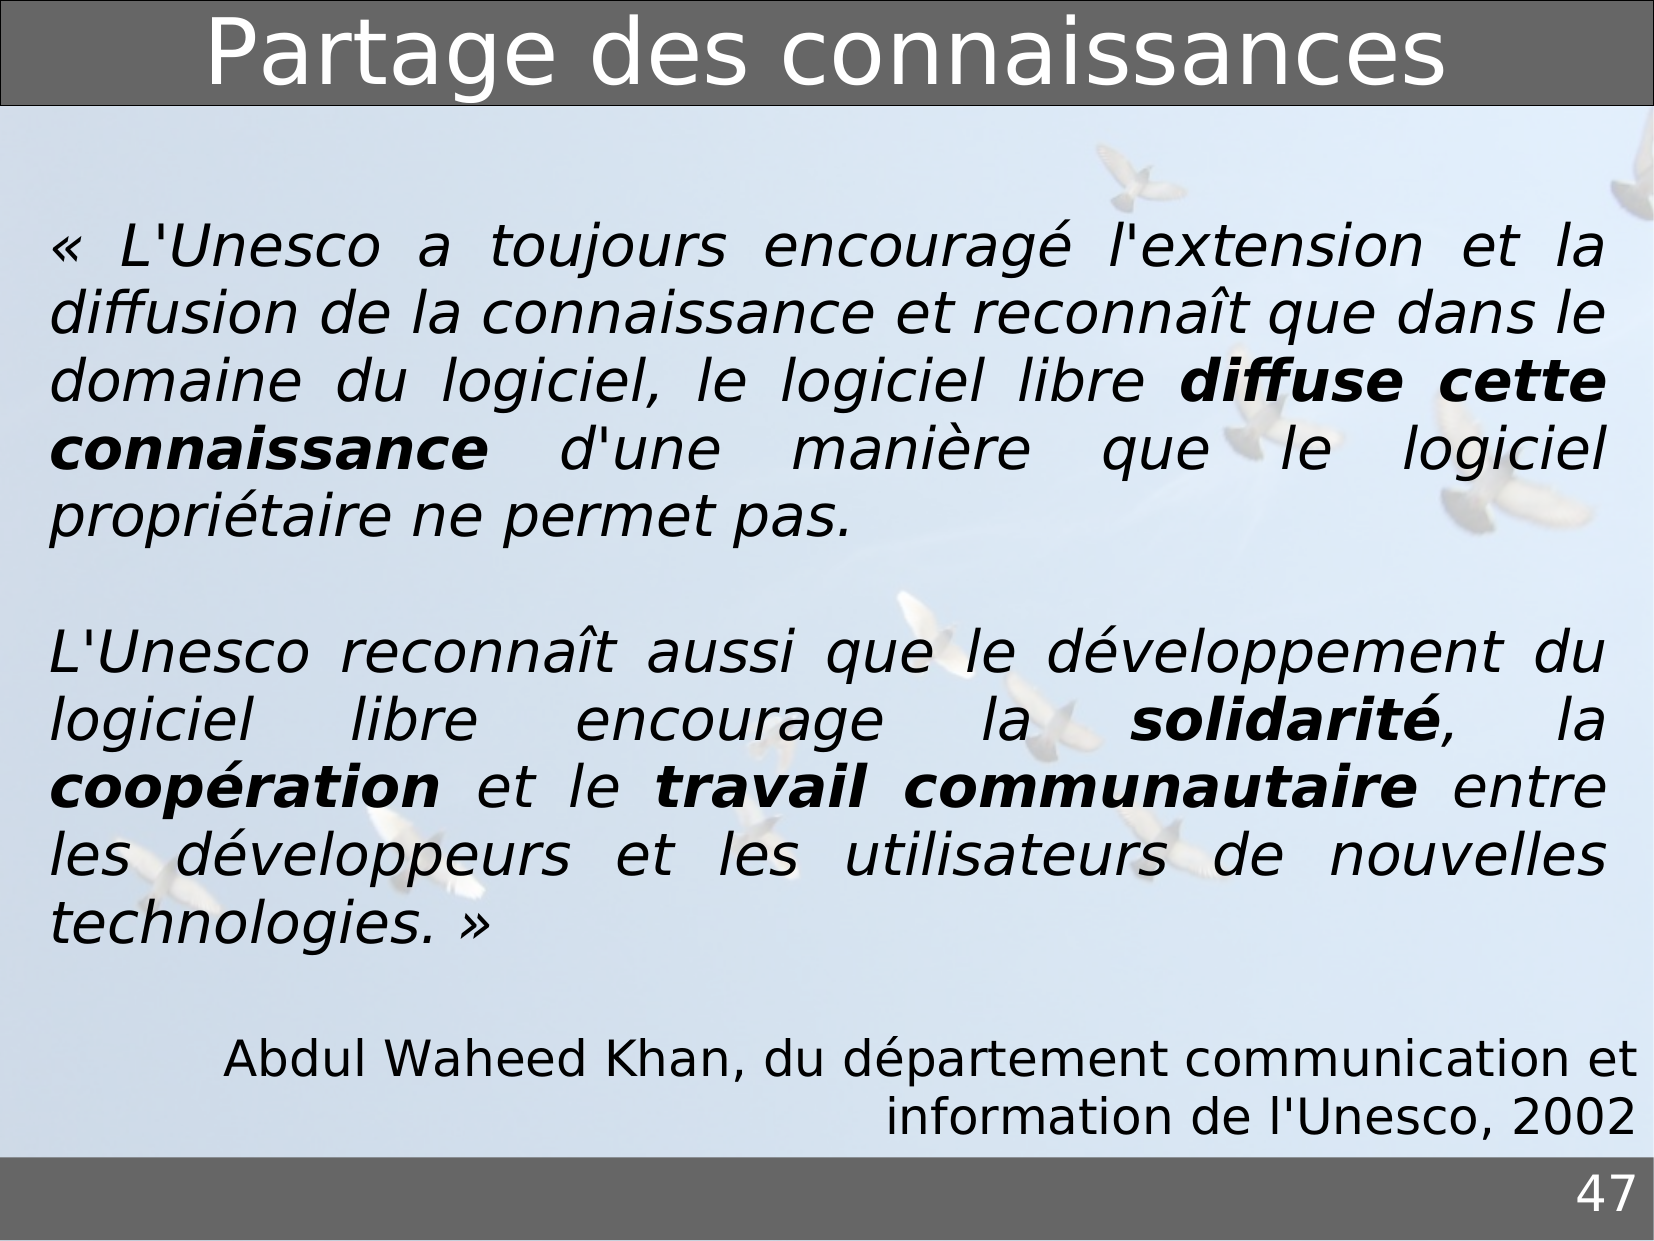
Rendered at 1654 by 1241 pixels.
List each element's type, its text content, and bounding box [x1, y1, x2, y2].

title Partage des connaissances [0, 0, 1654, 107]
text_box « L'Unesco a toujours encouragé l'extension et la diffusion de la connaissance et reconnaît que dans le domaine du logiciel, le logiciel libre diffuse cette connaissance d'une manière que le logiciel propriétaire ne permet pas. L'Unesco reconnaît aussi que le développement du logiciel libre encourage la solidarité, la coopération et le travail communautaire entre les développeurs et les utilisateurs de nouvelles technologies. » [34, 204, 1623, 965]
text_box Abdul Waheed Khan, du département communication et information de l'Unesco, 2002 [0, 1022, 1654, 1155]
